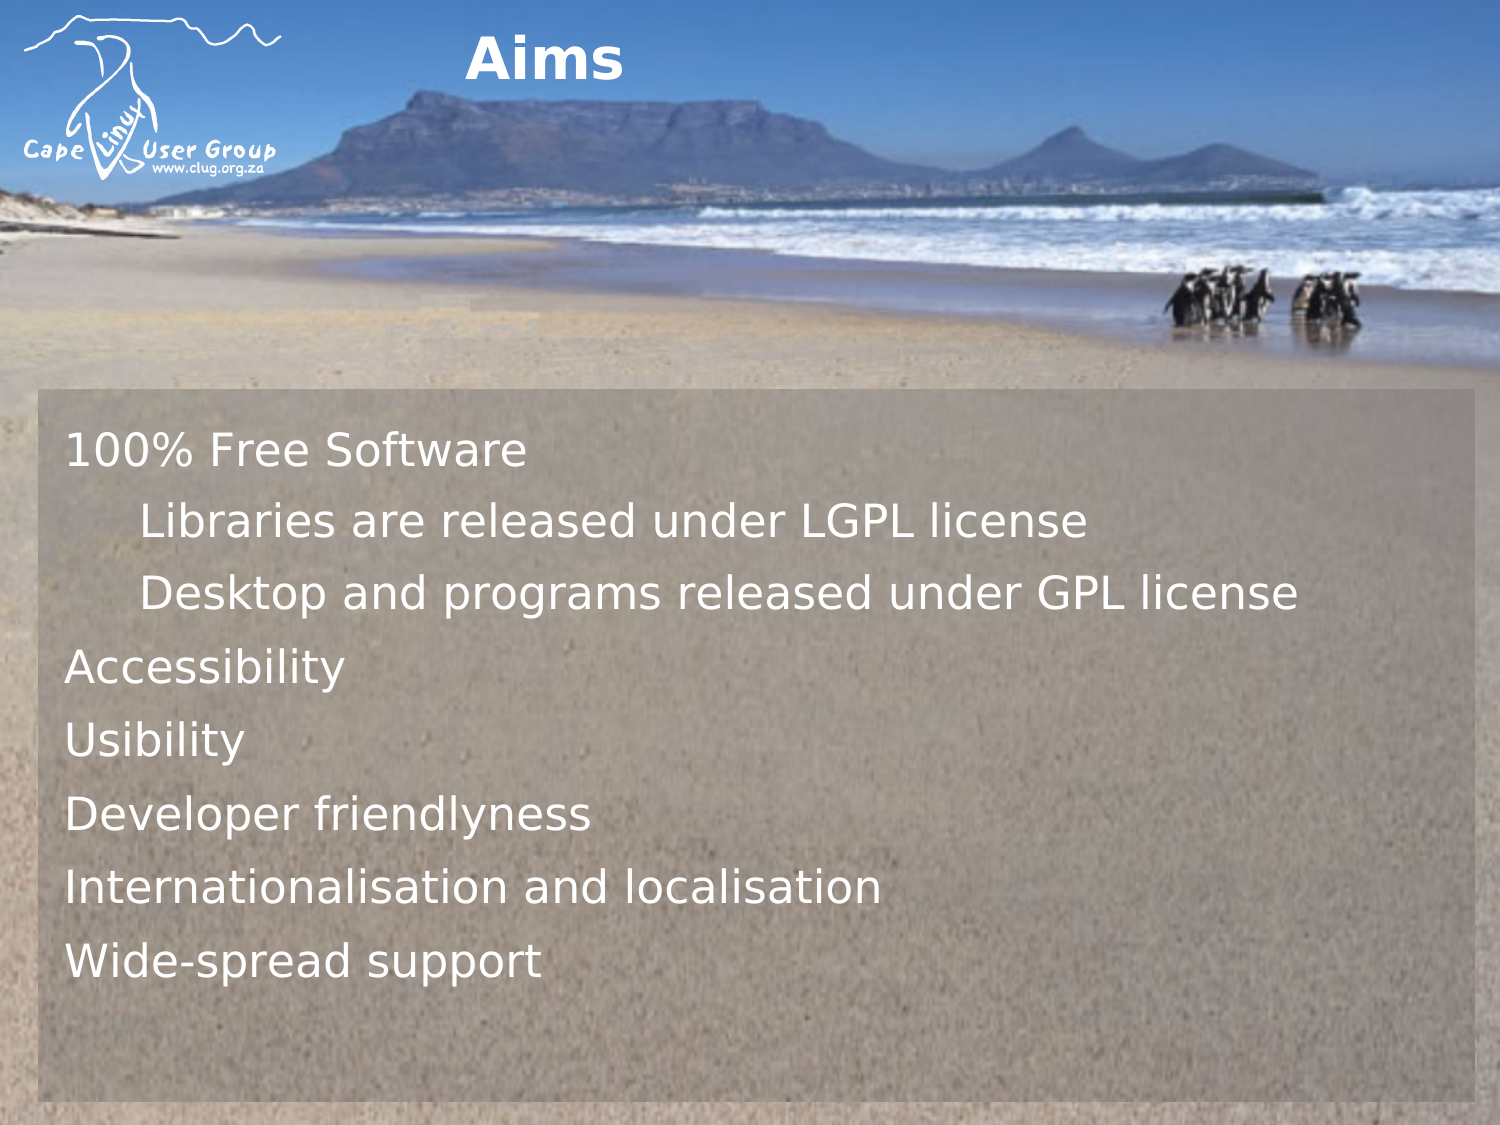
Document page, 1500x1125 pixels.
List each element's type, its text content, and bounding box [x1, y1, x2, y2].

title Aims [465, 0, 1484, 115]
list 100% Free Software Libraries are released under LGPL license Desktop and programs released under GPL license Accessibility Usibility Developer friendlyness Internationalisation and localisation Wide-spread support [64, 420, 1476, 1105]
picture [0, 0, 1500, 1125]
